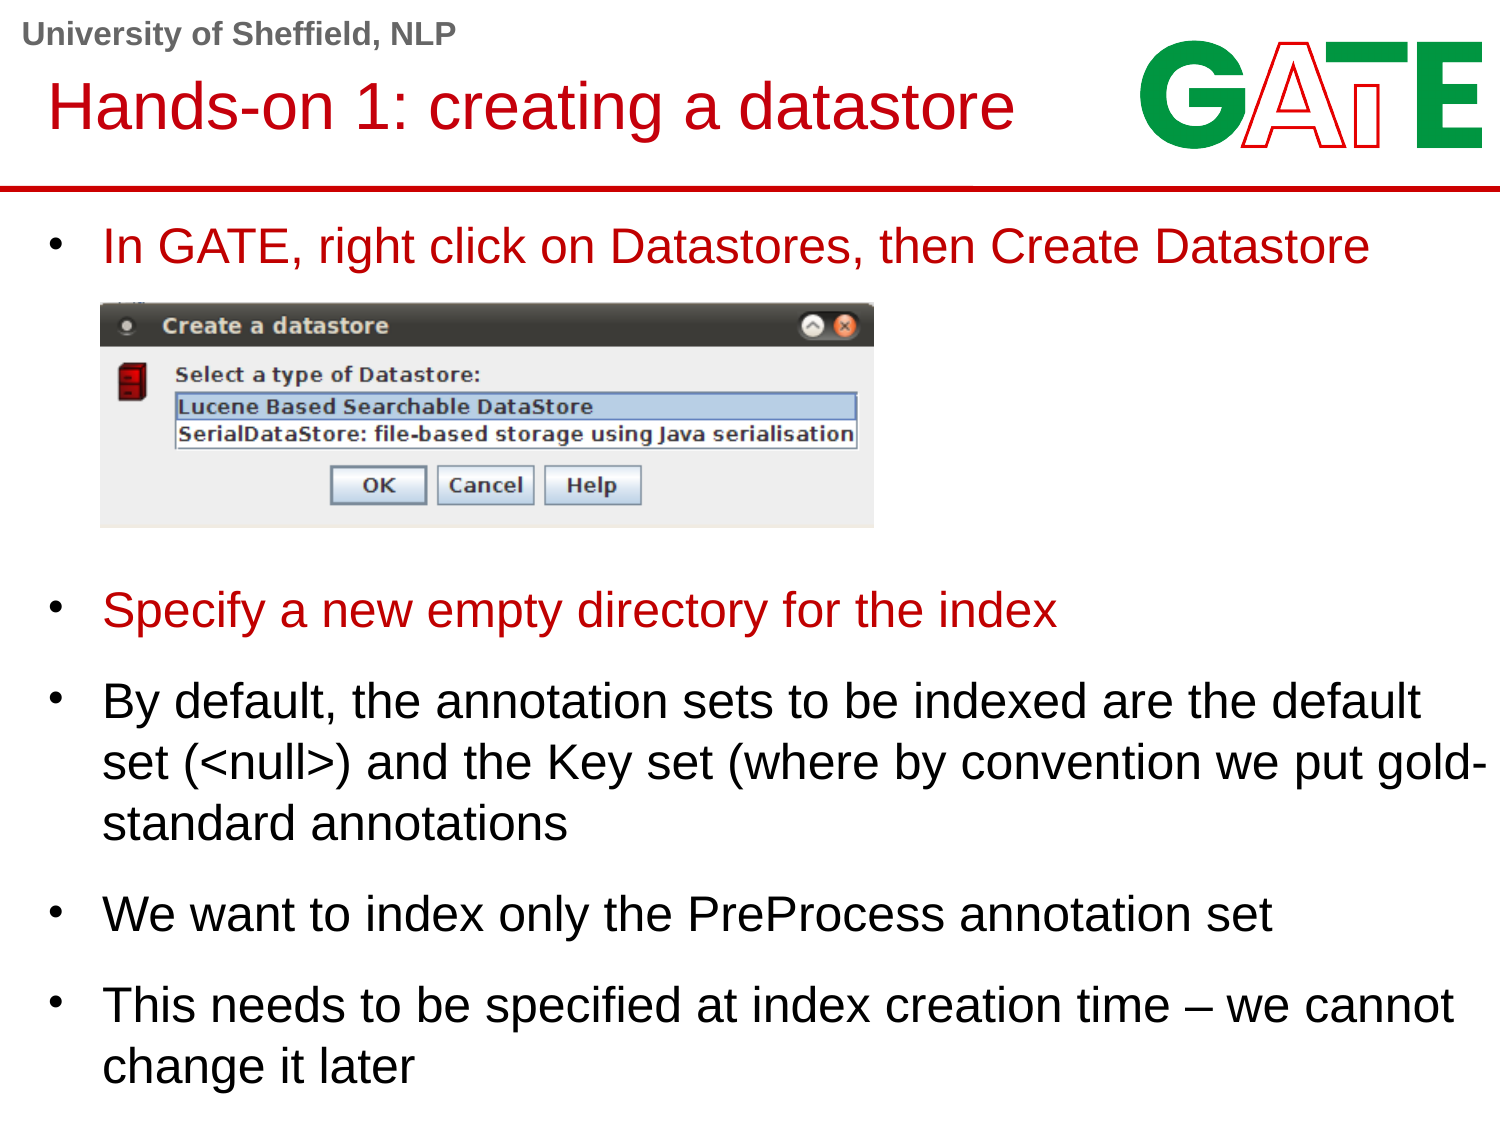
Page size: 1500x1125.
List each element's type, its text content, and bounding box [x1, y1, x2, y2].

text_box Hands-on 1: creating a datastore [47, 47, 1267, 168]
text_box In GATE, right click on Datastores, then Create Datastore Specify a new empty directory for the index By default, the annotation sets to be indexed are the default set (<null>) and the Key set (where by convention we put gold-standard annotations We want to index only the PreProcess annotation set This needs to be specified at index creation time – we cannot change it later [47, 212, 1500, 1125]
picture [1133, 23, 1489, 166]
picture [100, 302, 874, 528]
